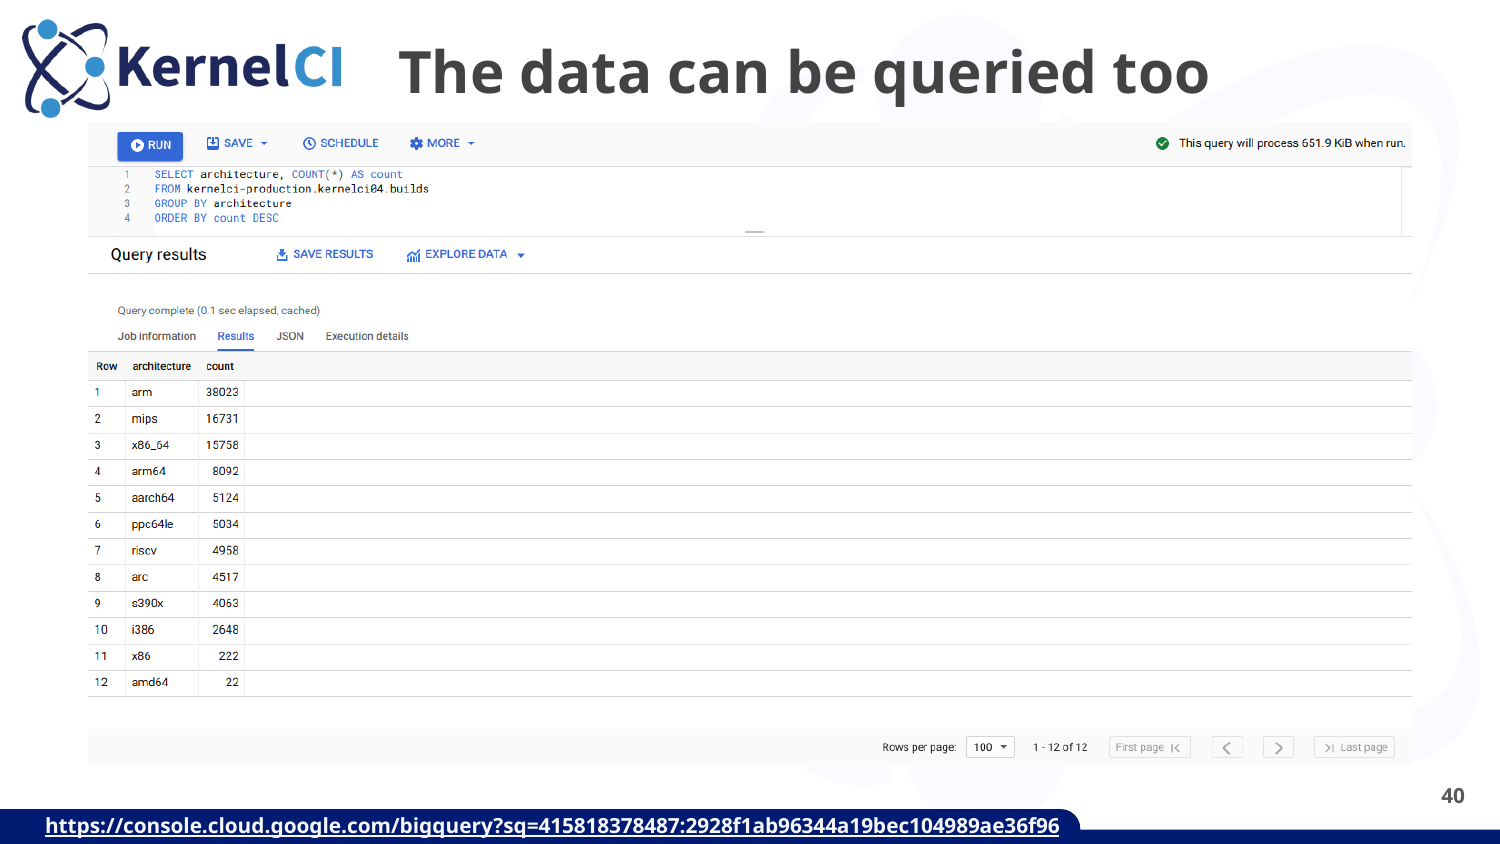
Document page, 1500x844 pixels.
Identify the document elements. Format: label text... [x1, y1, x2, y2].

title The data can be queried too [383, 23, 1455, 117]
slide_number <number> [1389, 764, 1480, 830]
text_box https://console.cloud.google.com/bigquery?sq=415818378487:2928f1ab96344a19bec104989ae36f96 [0, 809, 1081, 844]
picture [22, 19, 341, 118]
picture [88, 15, 1480, 828]
